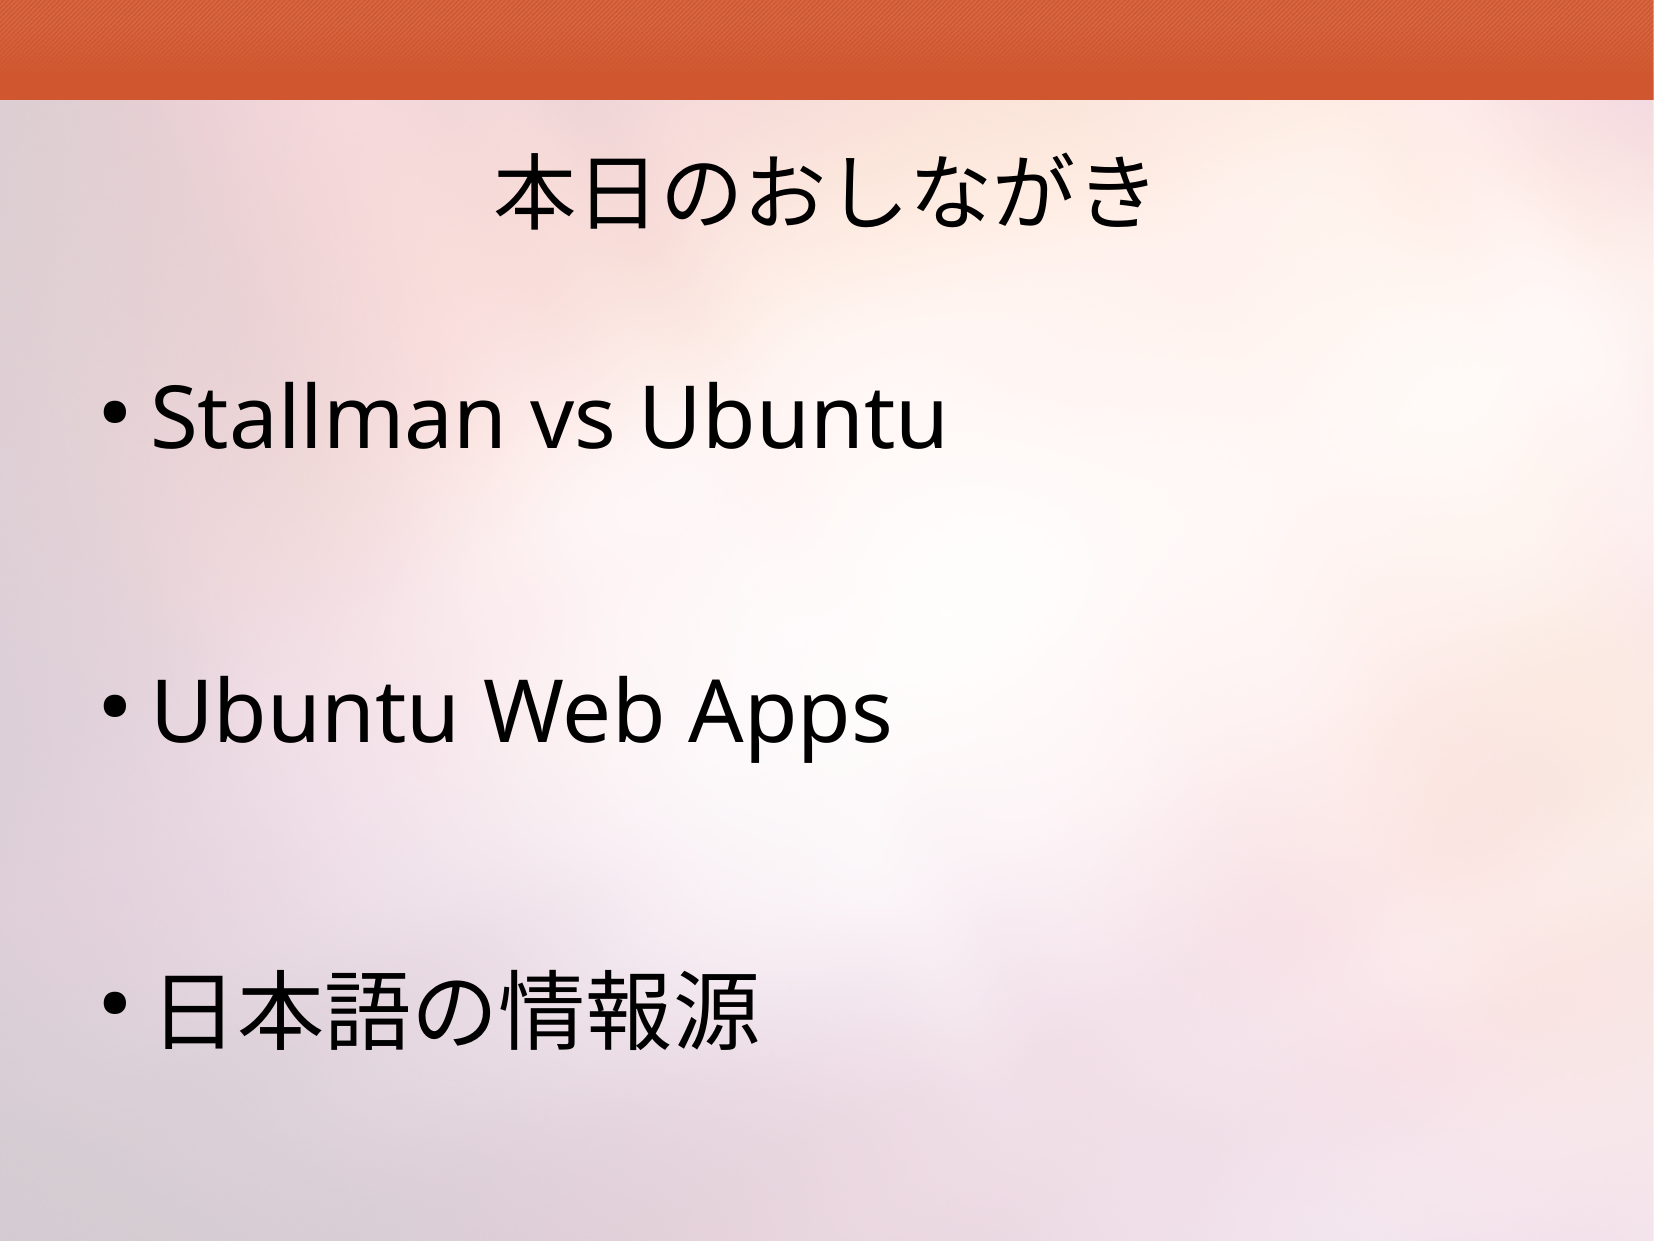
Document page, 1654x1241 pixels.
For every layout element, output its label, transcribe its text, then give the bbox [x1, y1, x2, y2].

picture [0, 0, 1654, 1241]
title 本日のおしながき [82, 118, 1571, 257]
list Stallman vs Ubuntu Ubuntu Web Apps 日本語の情報源 [82, 355, 1538, 1075]
